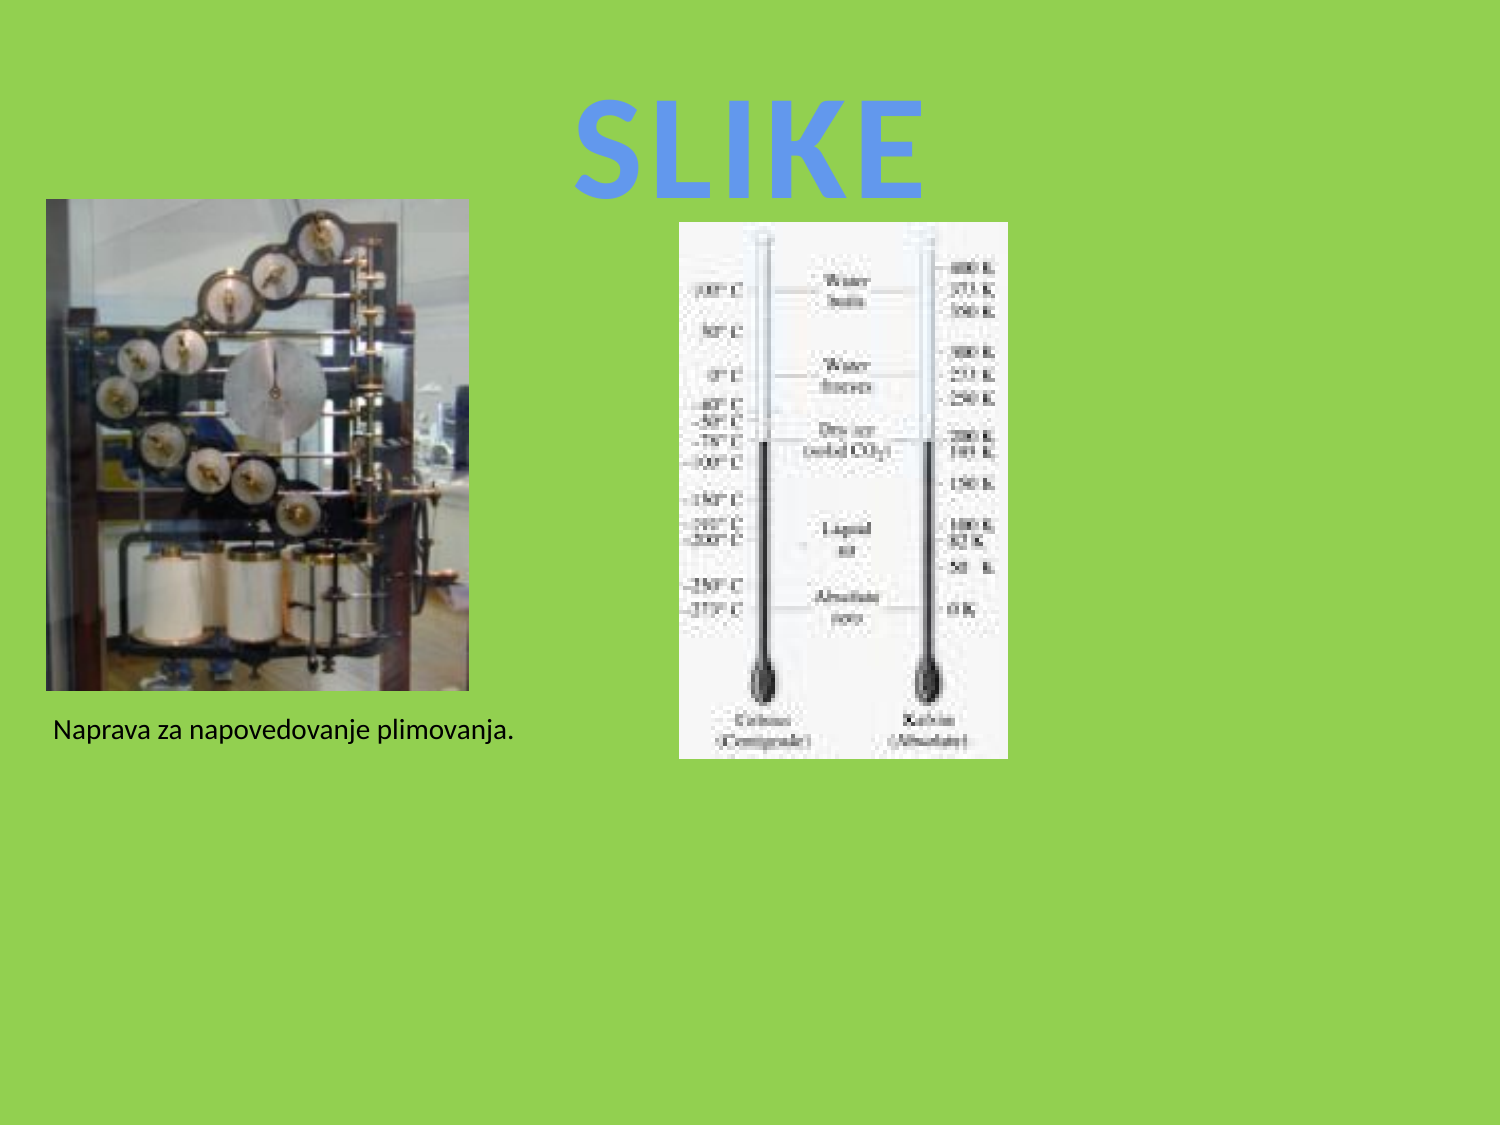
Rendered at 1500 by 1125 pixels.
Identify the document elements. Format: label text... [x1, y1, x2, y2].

title SLIKE [75, 45, 1425, 233]
picture [679, 222, 1008, 759]
picture [46, 199, 469, 691]
text_box Naprava za napovedovanje plimovanja. [38, 703, 530, 753]
